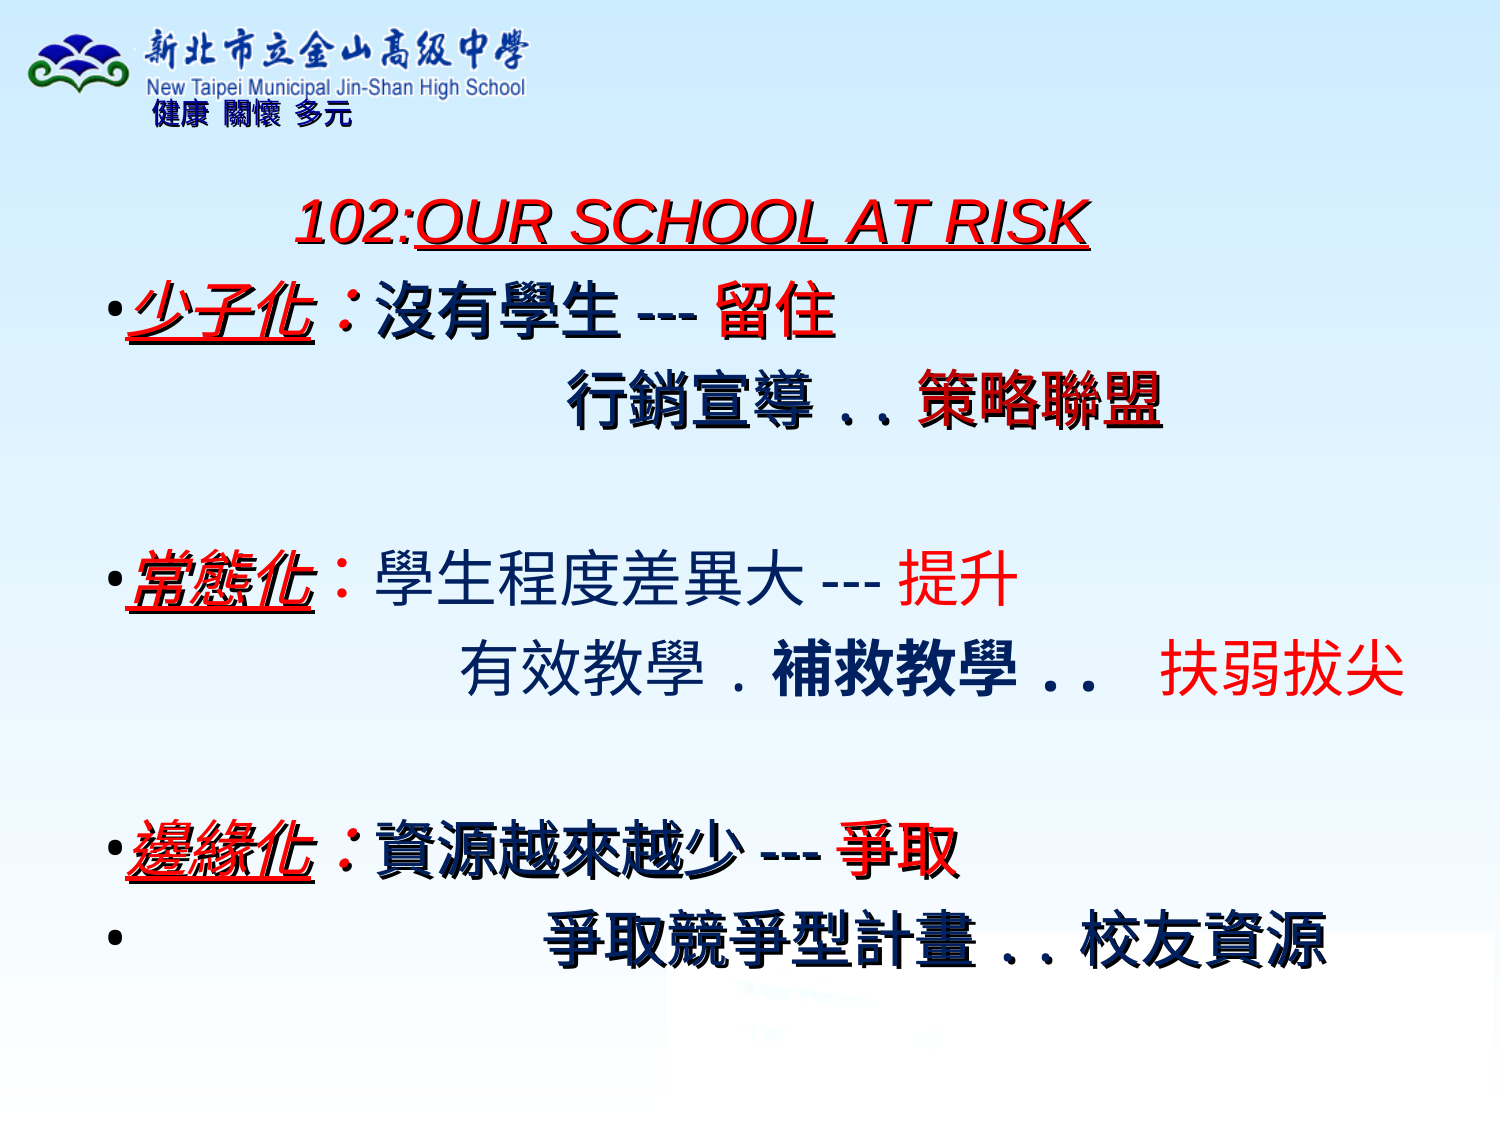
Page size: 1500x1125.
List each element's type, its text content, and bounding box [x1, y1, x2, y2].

list 102:OUR SCHOOL AT RISK 少子化：沒有學生---留住 行銷宣導..策略聯盟 常態化：學生程度差異大---提升 有效教學.補救教學.. 扶弱拔尖 邊緣化：資源越來越少---爭取 爭取競爭型計畫..校友資源 [88, 172, 1439, 1059]
